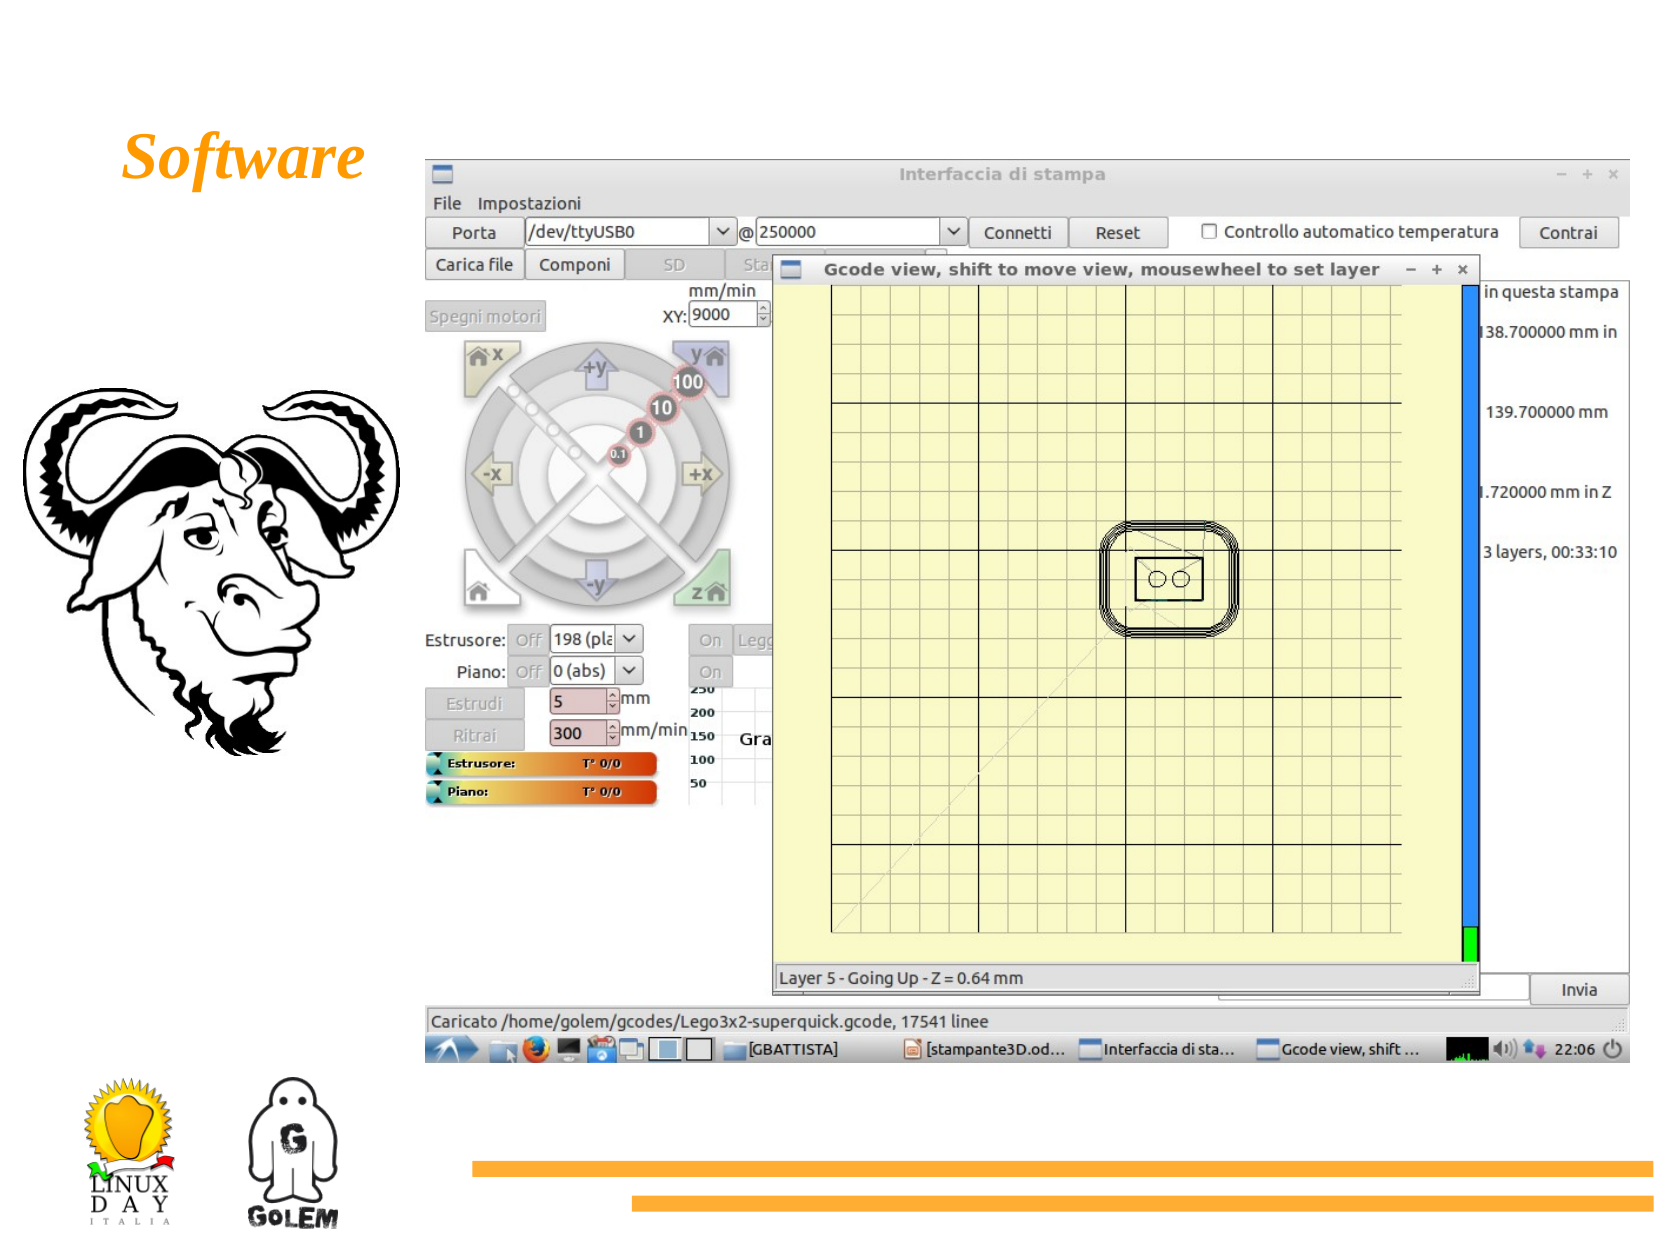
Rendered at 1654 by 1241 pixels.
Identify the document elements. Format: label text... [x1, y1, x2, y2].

picture [23, 388, 400, 756]
title Software [121, 45, 1534, 254]
picture [248, 1077, 338, 1229]
picture [83, 1077, 178, 1229]
picture [425, 159, 1630, 1063]
